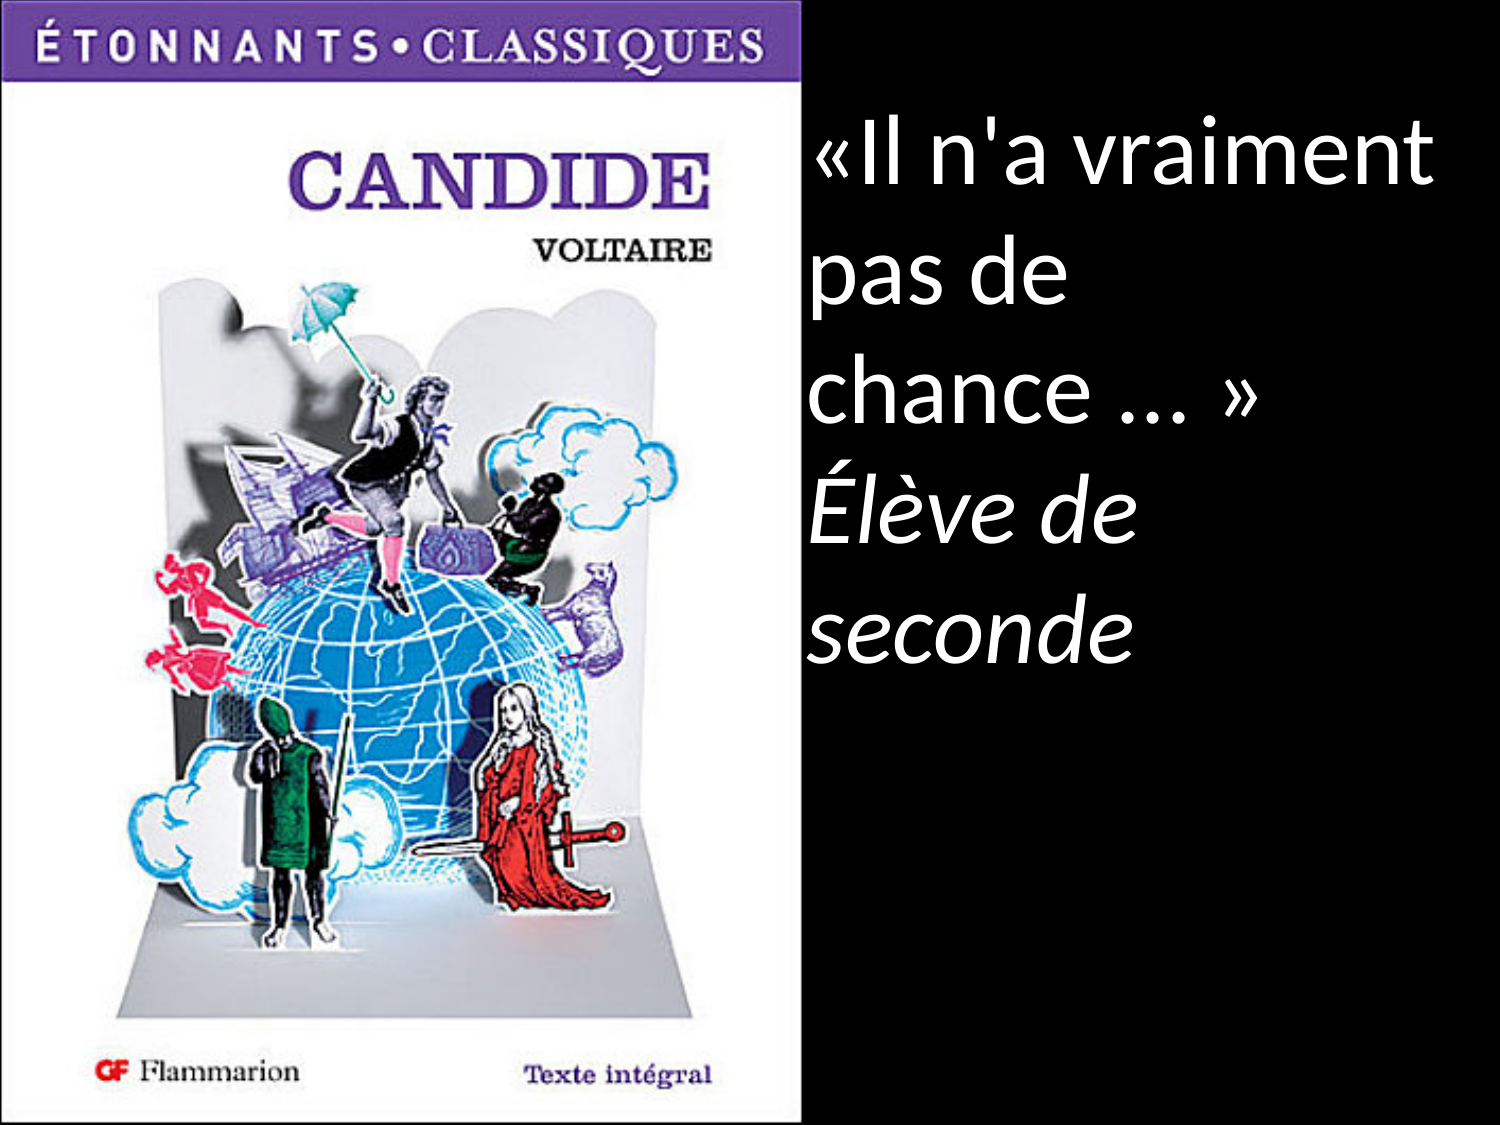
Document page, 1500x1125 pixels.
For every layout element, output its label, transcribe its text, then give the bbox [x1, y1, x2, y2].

text_box «Il n'a vraiment pas de chance ... » Élève de seconde [791, 77, 1453, 691]
picture [0, 0, 804, 1125]
